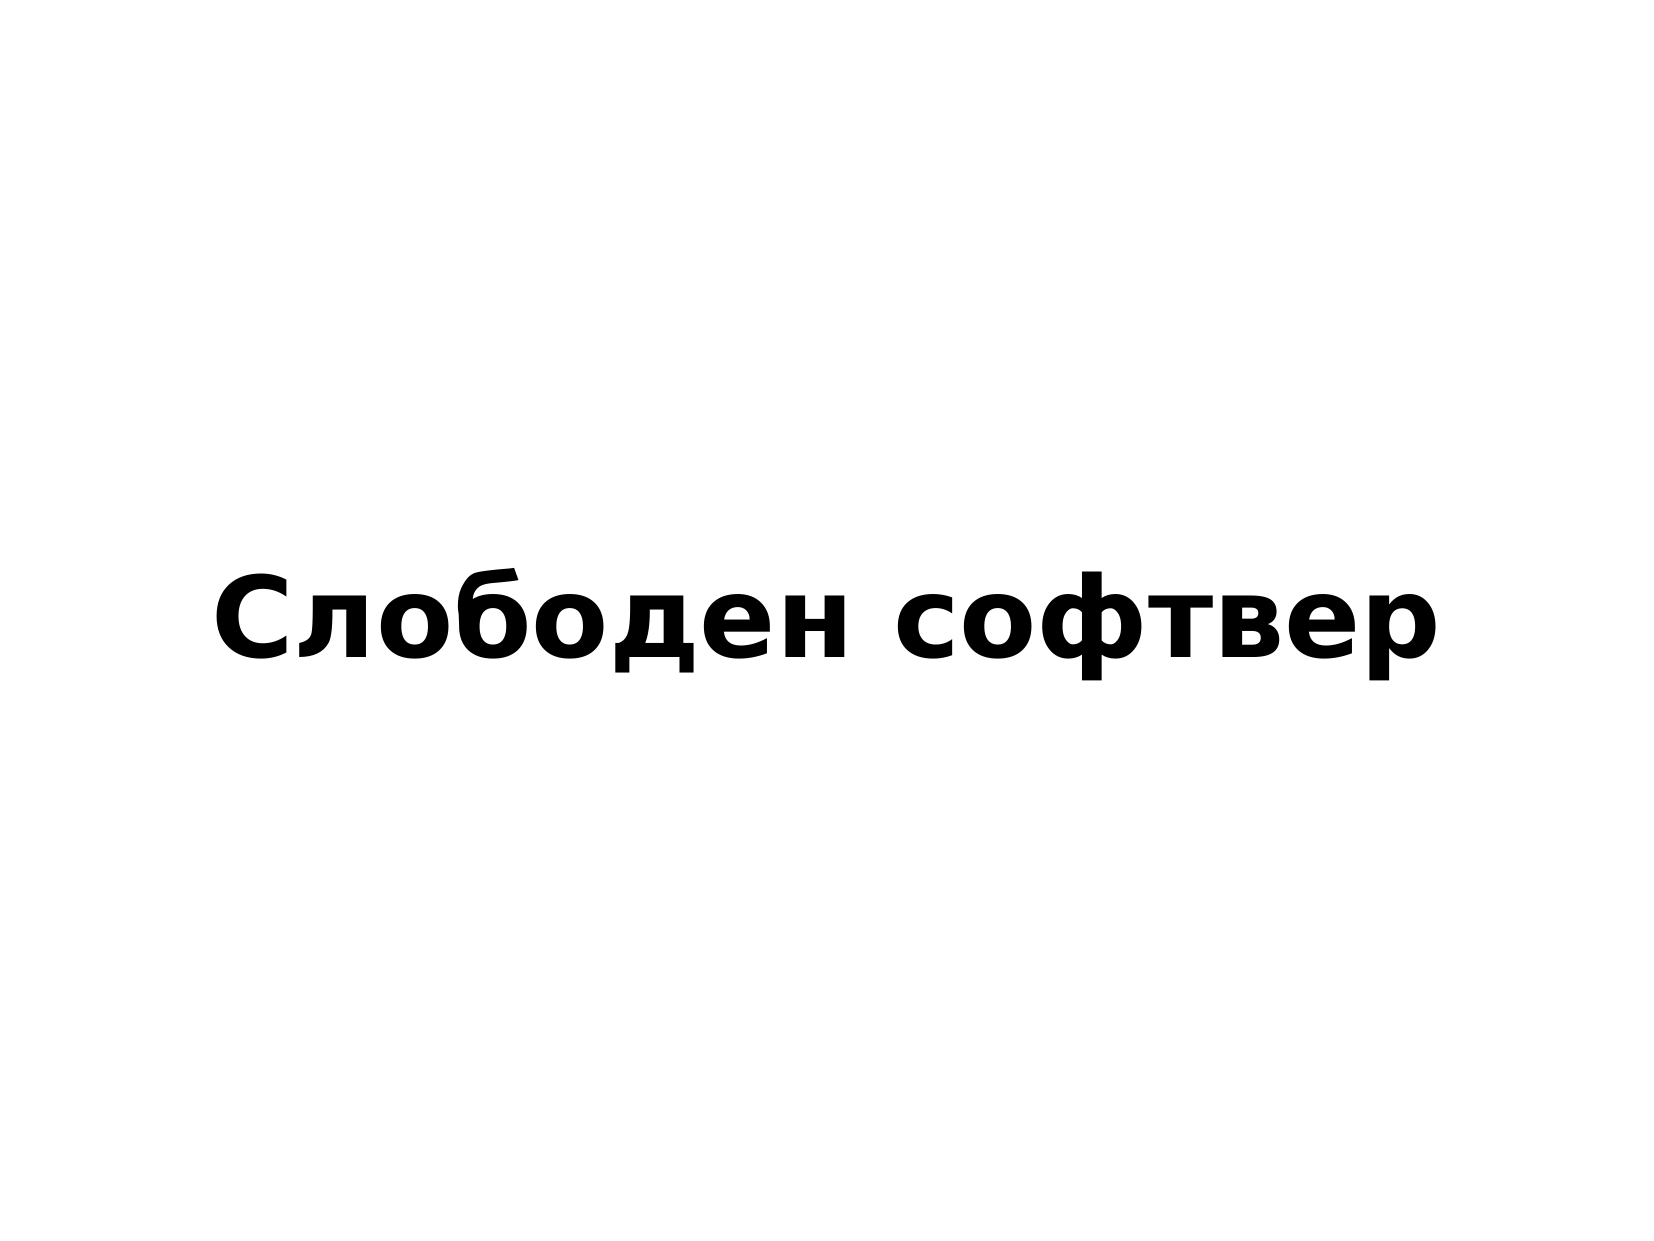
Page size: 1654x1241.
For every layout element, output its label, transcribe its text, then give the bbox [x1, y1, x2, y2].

subtitle Слободен софтвер [0, 0, 1654, 1238]
